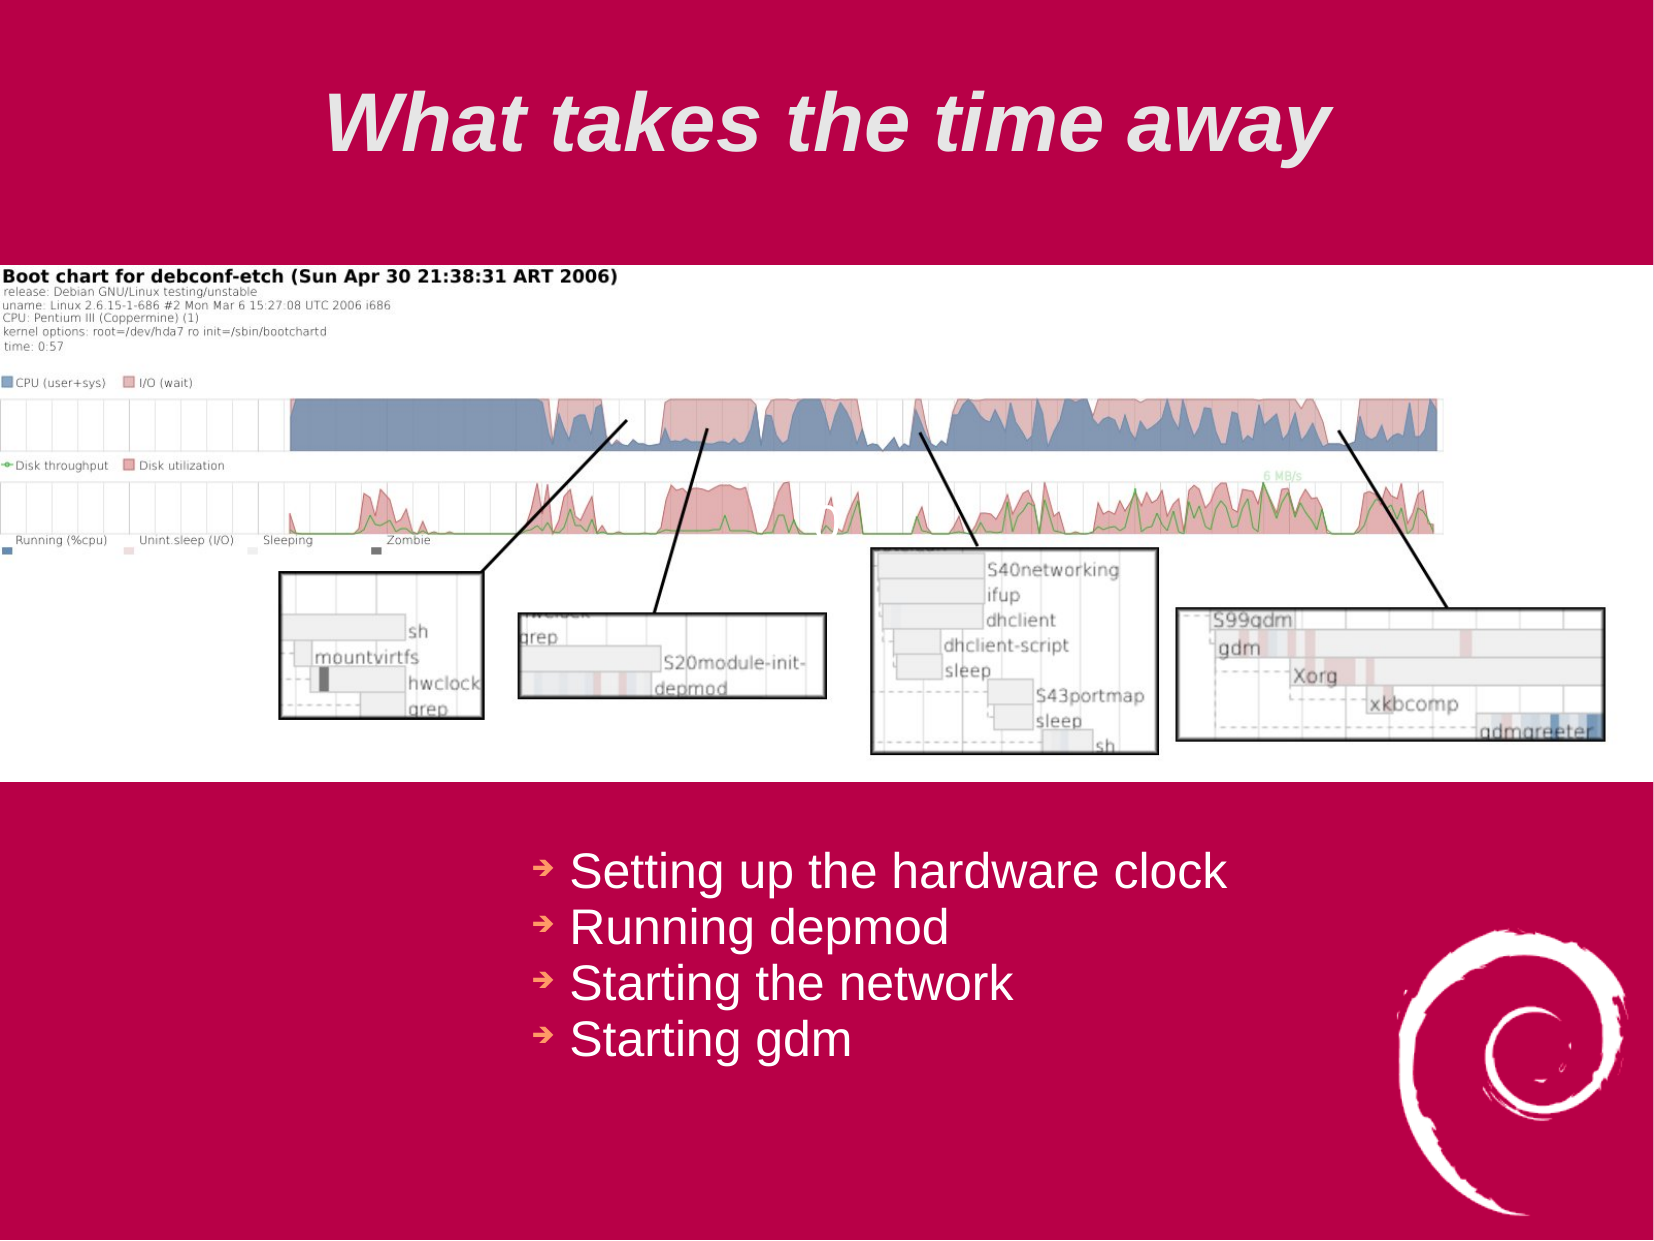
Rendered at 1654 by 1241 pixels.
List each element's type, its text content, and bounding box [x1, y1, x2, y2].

picture [0, 265, 1654, 782]
picture [1394, 925, 1632, 1218]
text_box Setting up the hardware clock Running depmod Starting the network Starting gdm [531, 843, 1108, 1093]
title What takes the time away [121, 19, 1534, 227]
